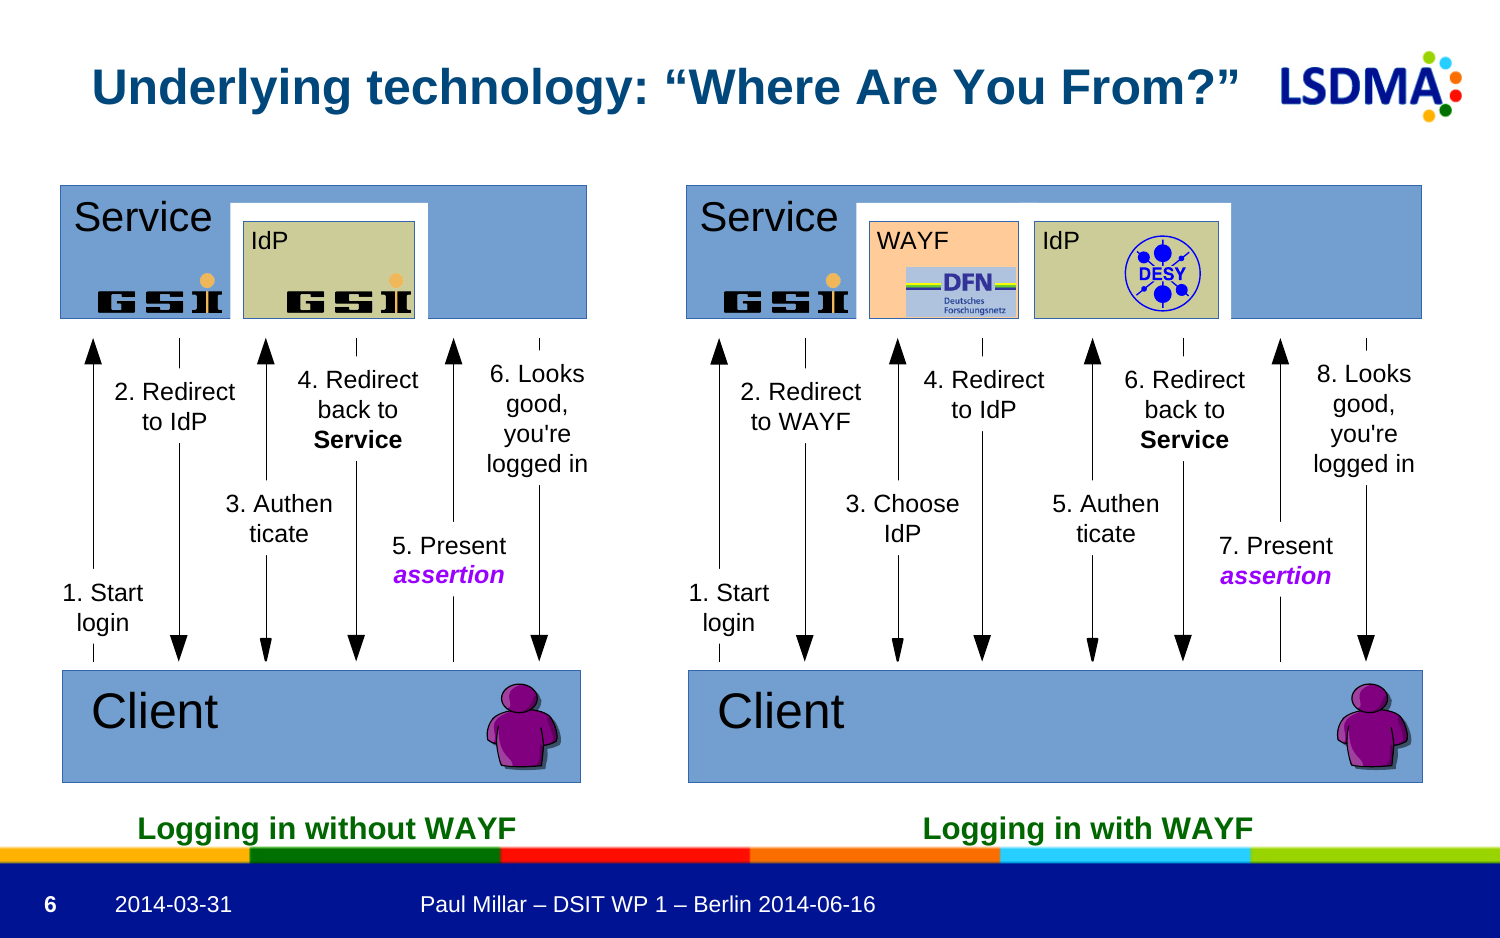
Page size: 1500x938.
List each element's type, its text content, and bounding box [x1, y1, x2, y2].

text_box WAYF [862, 217, 1019, 263]
text_box 6. Redirect back to Service [1109, 356, 1261, 462]
text_box 2. Redirect to IdP [99, 368, 251, 443]
text_box 6. Looks good, you're logged in [471, 350, 604, 486]
text_box 3. Choose IdP [830, 480, 976, 556]
text_box 5. Authen ticate [1037, 480, 1174, 556]
text_box Service [684, 182, 1010, 247]
text_box IdP [236, 217, 436, 263]
picture [0, 0, 1500, 938]
text_box 1. Start login [673, 568, 785, 644]
text_box 4. Redirect back to Service [282, 356, 434, 461]
text_box [688, 670, 1423, 783]
text_box 2. Redirect to WAYF [725, 368, 877, 444]
text_box 5. Present assertion [377, 521, 522, 597]
text_box Logging in with WAYF [907, 801, 1263, 854]
text_box 7. Present assertion [1204, 521, 1349, 597]
text_box [62, 670, 581, 783]
text_box Client [76, 670, 444, 746]
text_box 8. Looks good, you're logged in [1298, 350, 1430, 486]
text_box Client [702, 670, 1070, 746]
text_box [60, 185, 587, 324]
text_box 4. Redirect to IdP [908, 356, 1060, 432]
title Underlying technology: “Where Are You From?” [76, 45, 1284, 123]
text_box IdP [1027, 217, 1227, 263]
text_box 1. Start login [47, 568, 159, 644]
text_box [686, 185, 1422, 324]
text_box Service [58, 182, 384, 247]
text_box Logging in without WAYF [122, 801, 526, 854]
text_box 3. Authen ticate [210, 480, 347, 556]
